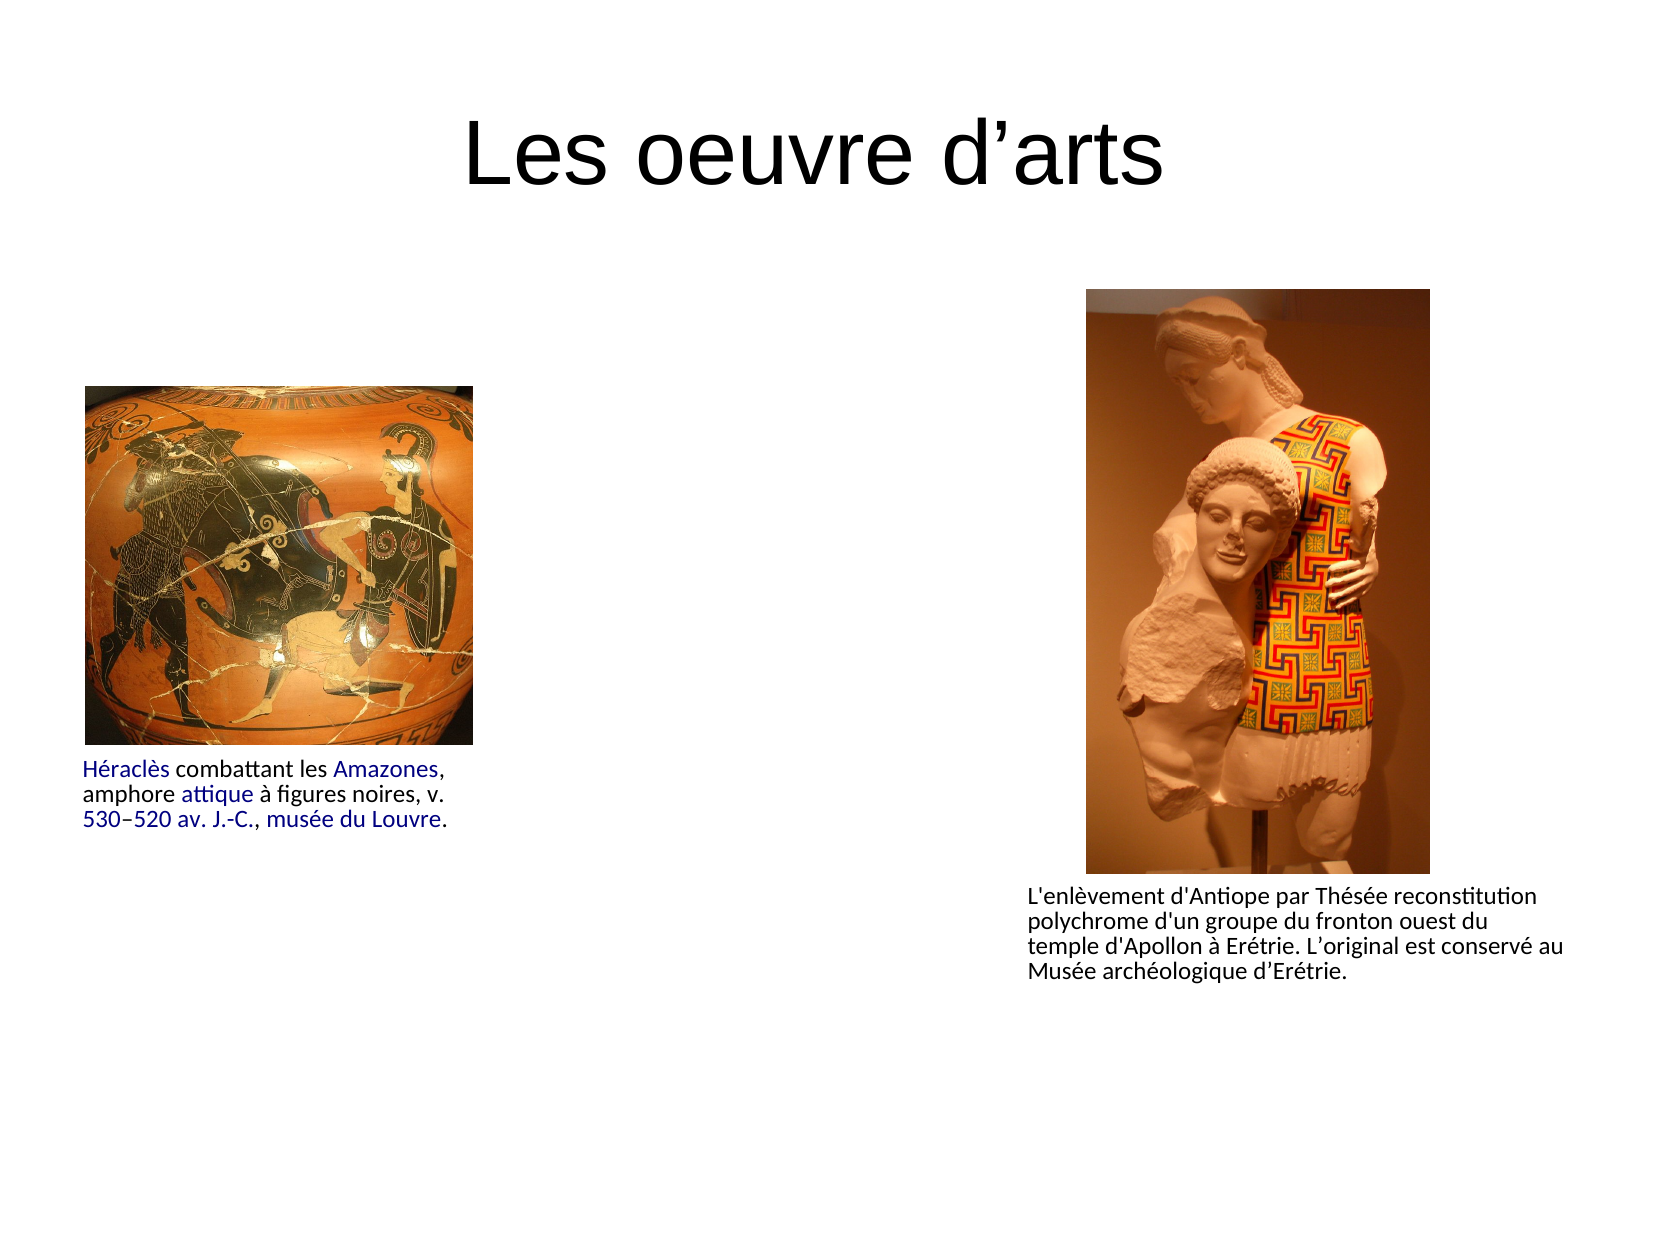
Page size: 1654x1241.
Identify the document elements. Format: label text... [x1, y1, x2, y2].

title Les oeuvre d’arts [82, 49, 1571, 257]
text_box L'enlèvement d'Antiope par Thésée reconstitution polychrome d'un groupe du fronton ouest du temple d'Apollon à Erétrie. L’original est conservé au Musée archéologique d’Erétrie. [1027, 885, 1566, 1008]
picture [85, 386, 473, 745]
picture [1086, 289, 1430, 875]
text_box Héraclès combattant les Amazones, amphore attique à figures noires, v. 530–520 av. J.-C., musée du Louvre. [82, 758, 485, 851]
